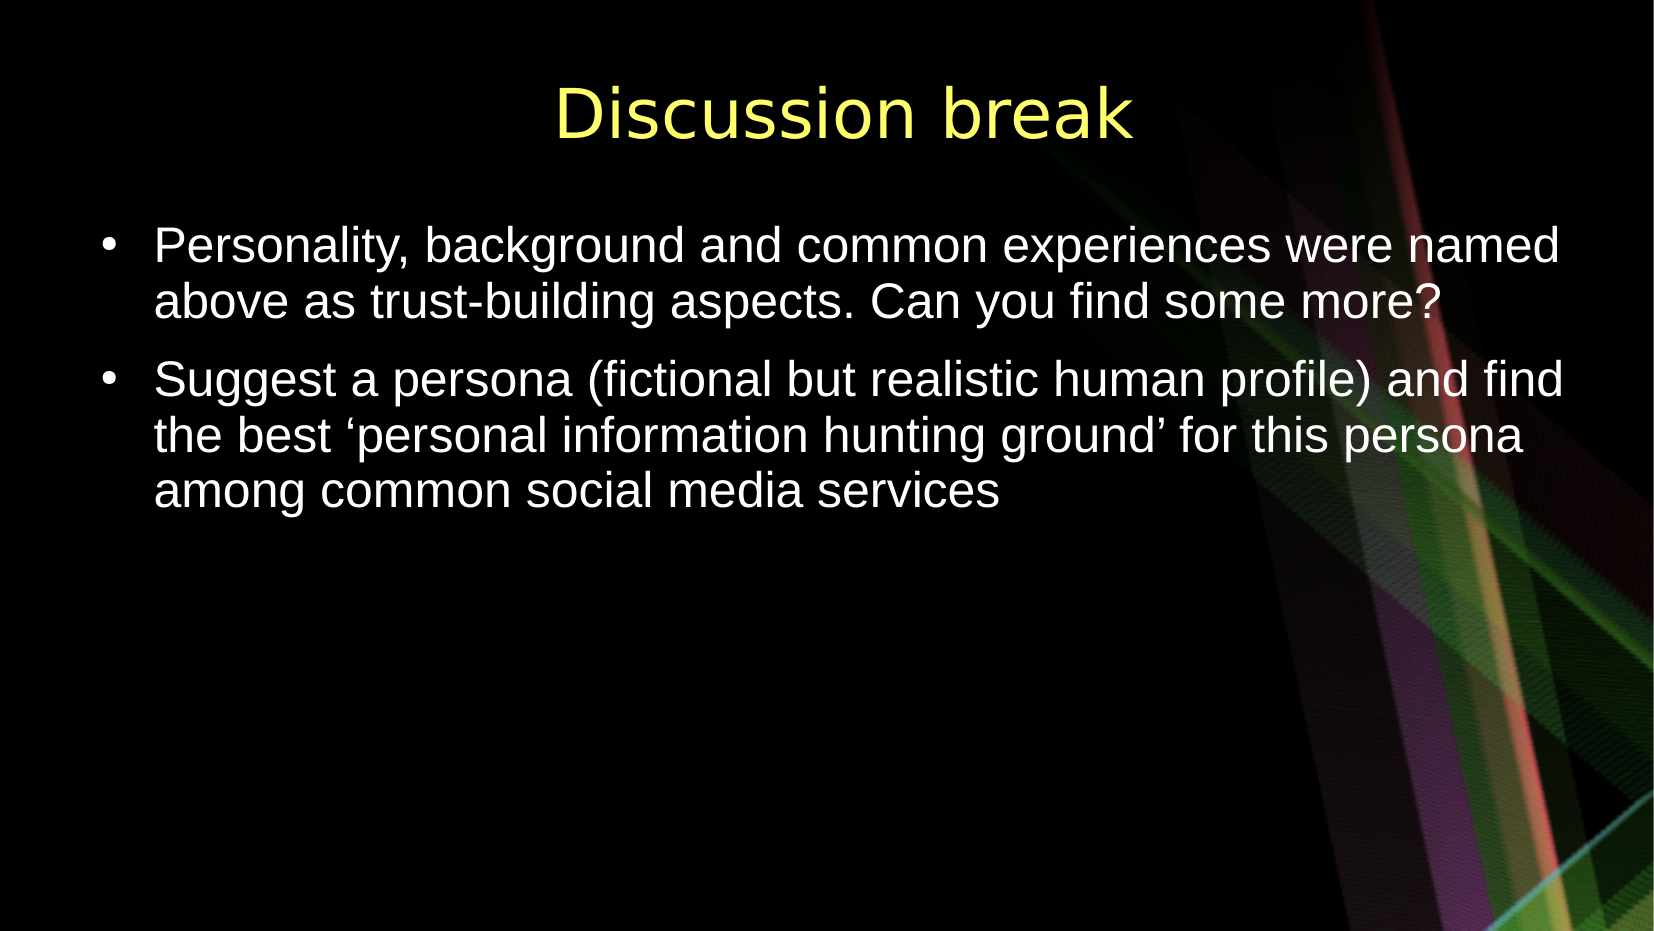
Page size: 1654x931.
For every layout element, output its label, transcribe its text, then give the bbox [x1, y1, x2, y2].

list Personality, background and common experiences were named above as trust-building aspects. Can you find some more? Suggest a persona (fictional but realistic human profile) and find the best ‘personal information hunting ground’ for this persona among common social media services [82, 217, 1607, 898]
picture [0, 0, 1654, 931]
title Discussion break [82, 37, 1607, 193]
